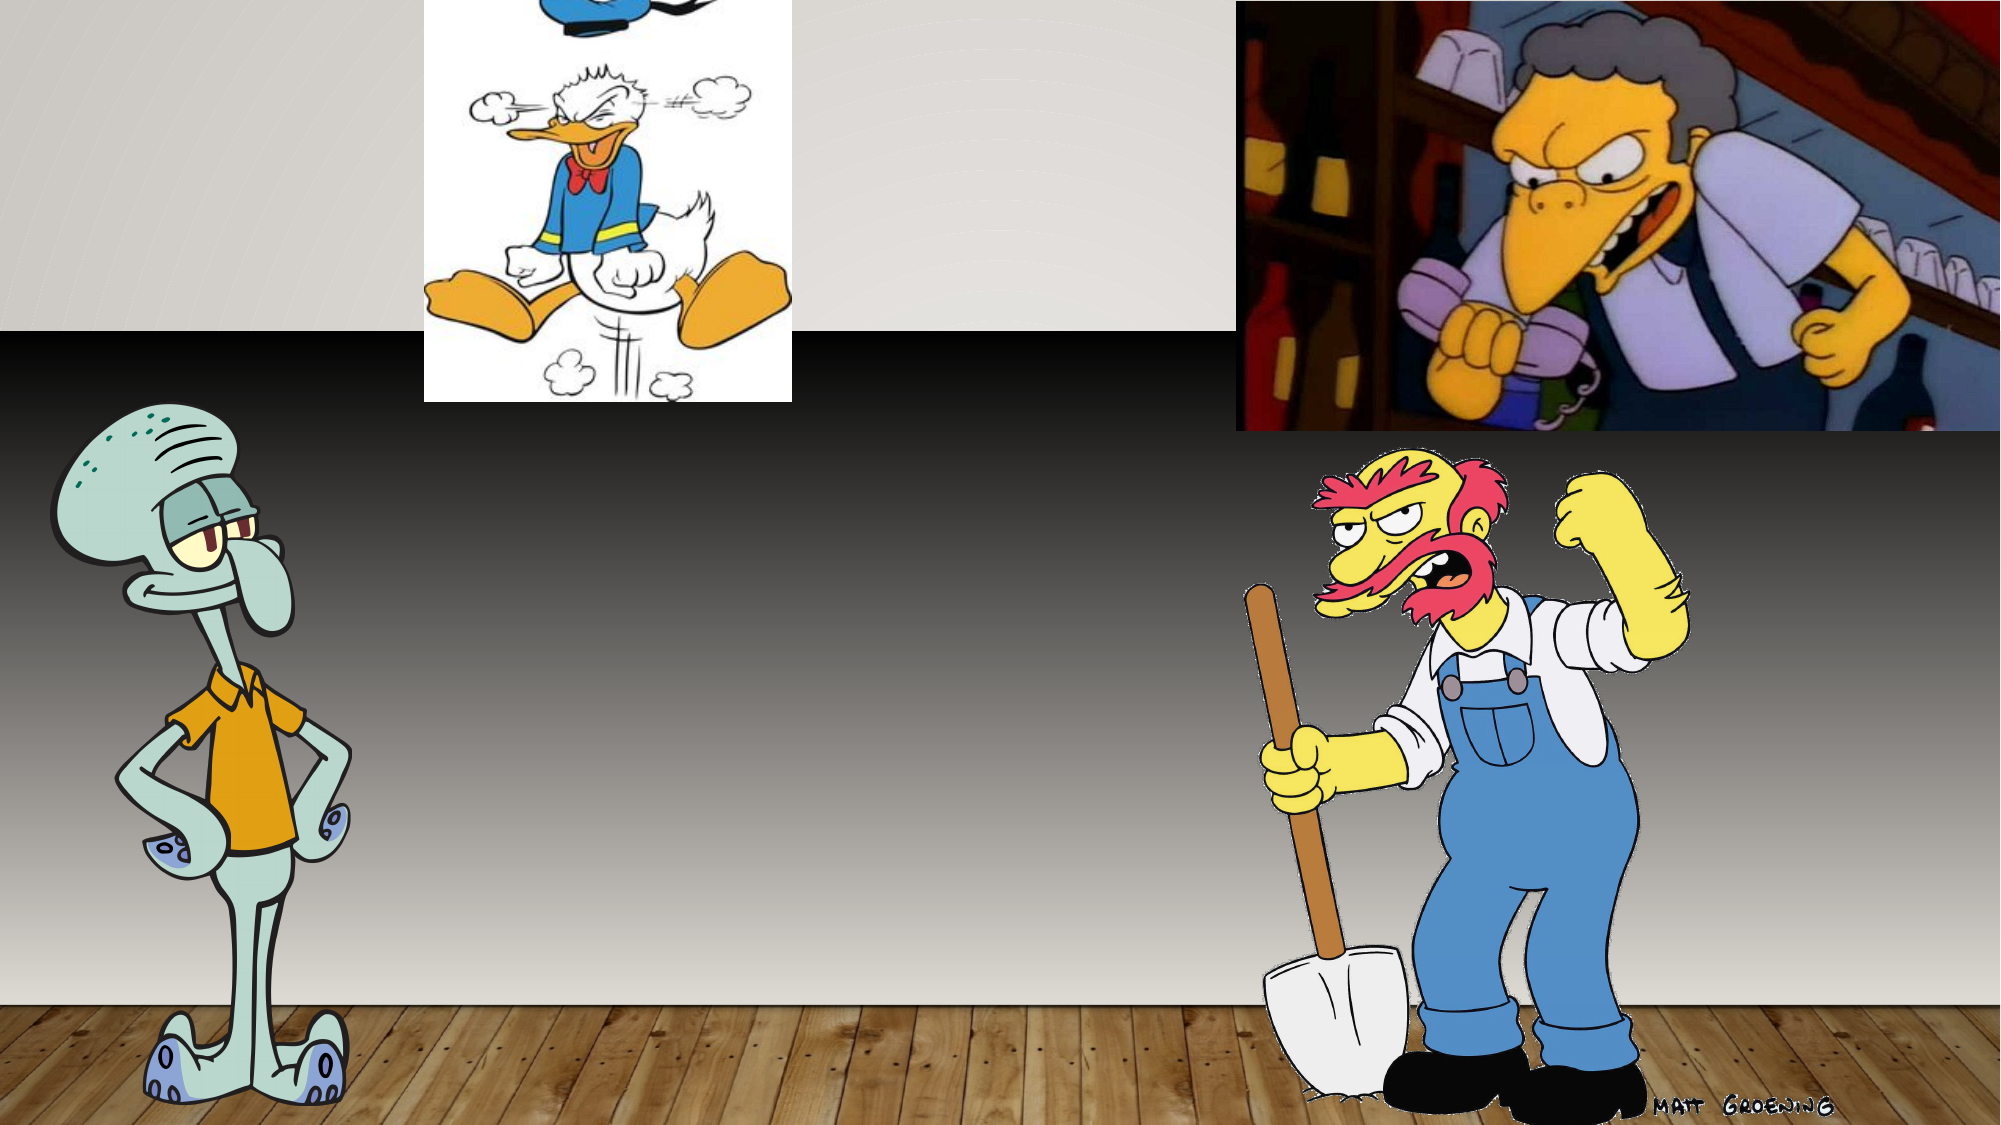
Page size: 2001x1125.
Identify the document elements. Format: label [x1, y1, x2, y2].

picture [1188, 1, 2000, 1125]
picture [424, 0, 792, 402]
picture [50, 401, 352, 1107]
